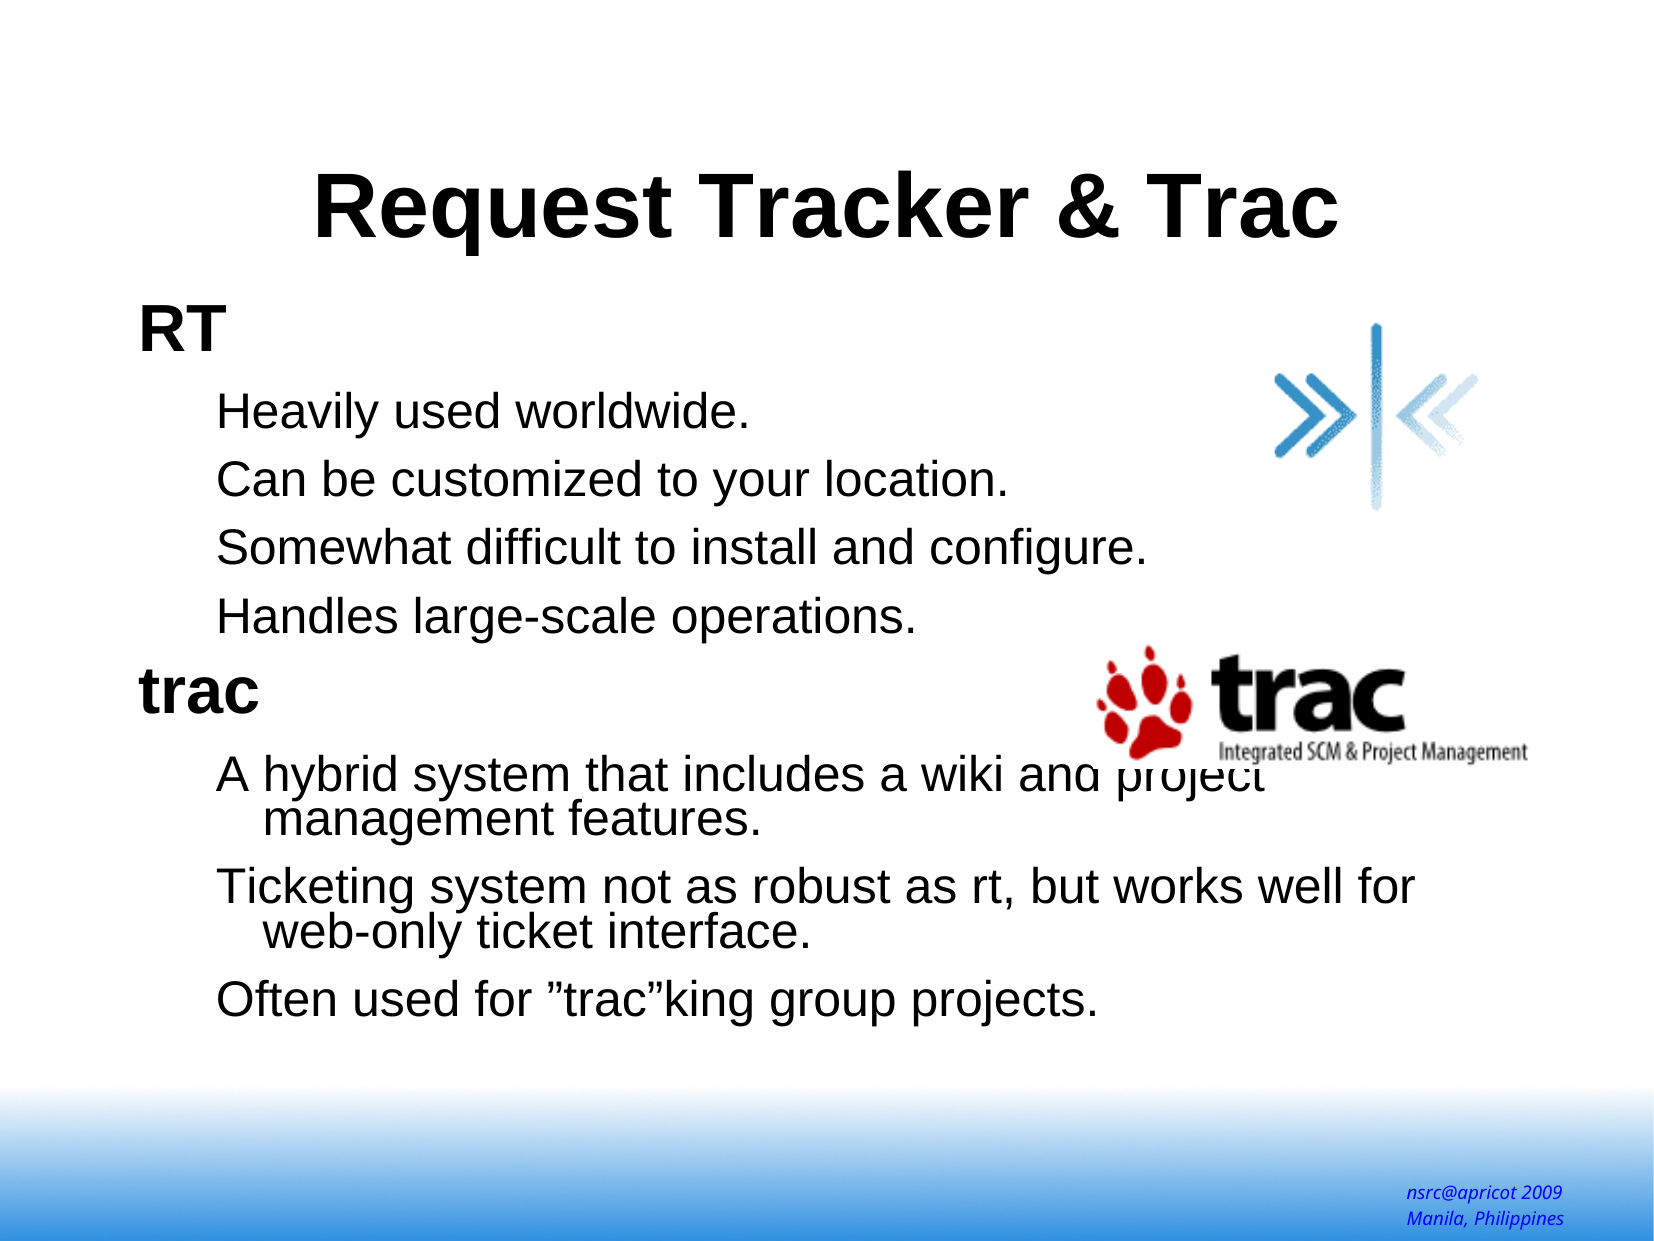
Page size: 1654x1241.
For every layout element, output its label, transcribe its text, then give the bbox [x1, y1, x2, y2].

list RT Heavily used worldwide. Can be customized to your location. Somewhat difficult to install and configure. Handles large-scale operations. trac A hybrid system that includes a wiki and project management features. Ticketing system not as robust as rt, but works well for web-only ticket interface. Often used for ”trac”king group projects. [121, 303, 1533, 1071]
picture [1093, 643, 1532, 769]
title Request Tracker & Trac [121, 96, 1533, 303]
picture [0, 1083, 1654, 1241]
picture [1272, 320, 1485, 520]
